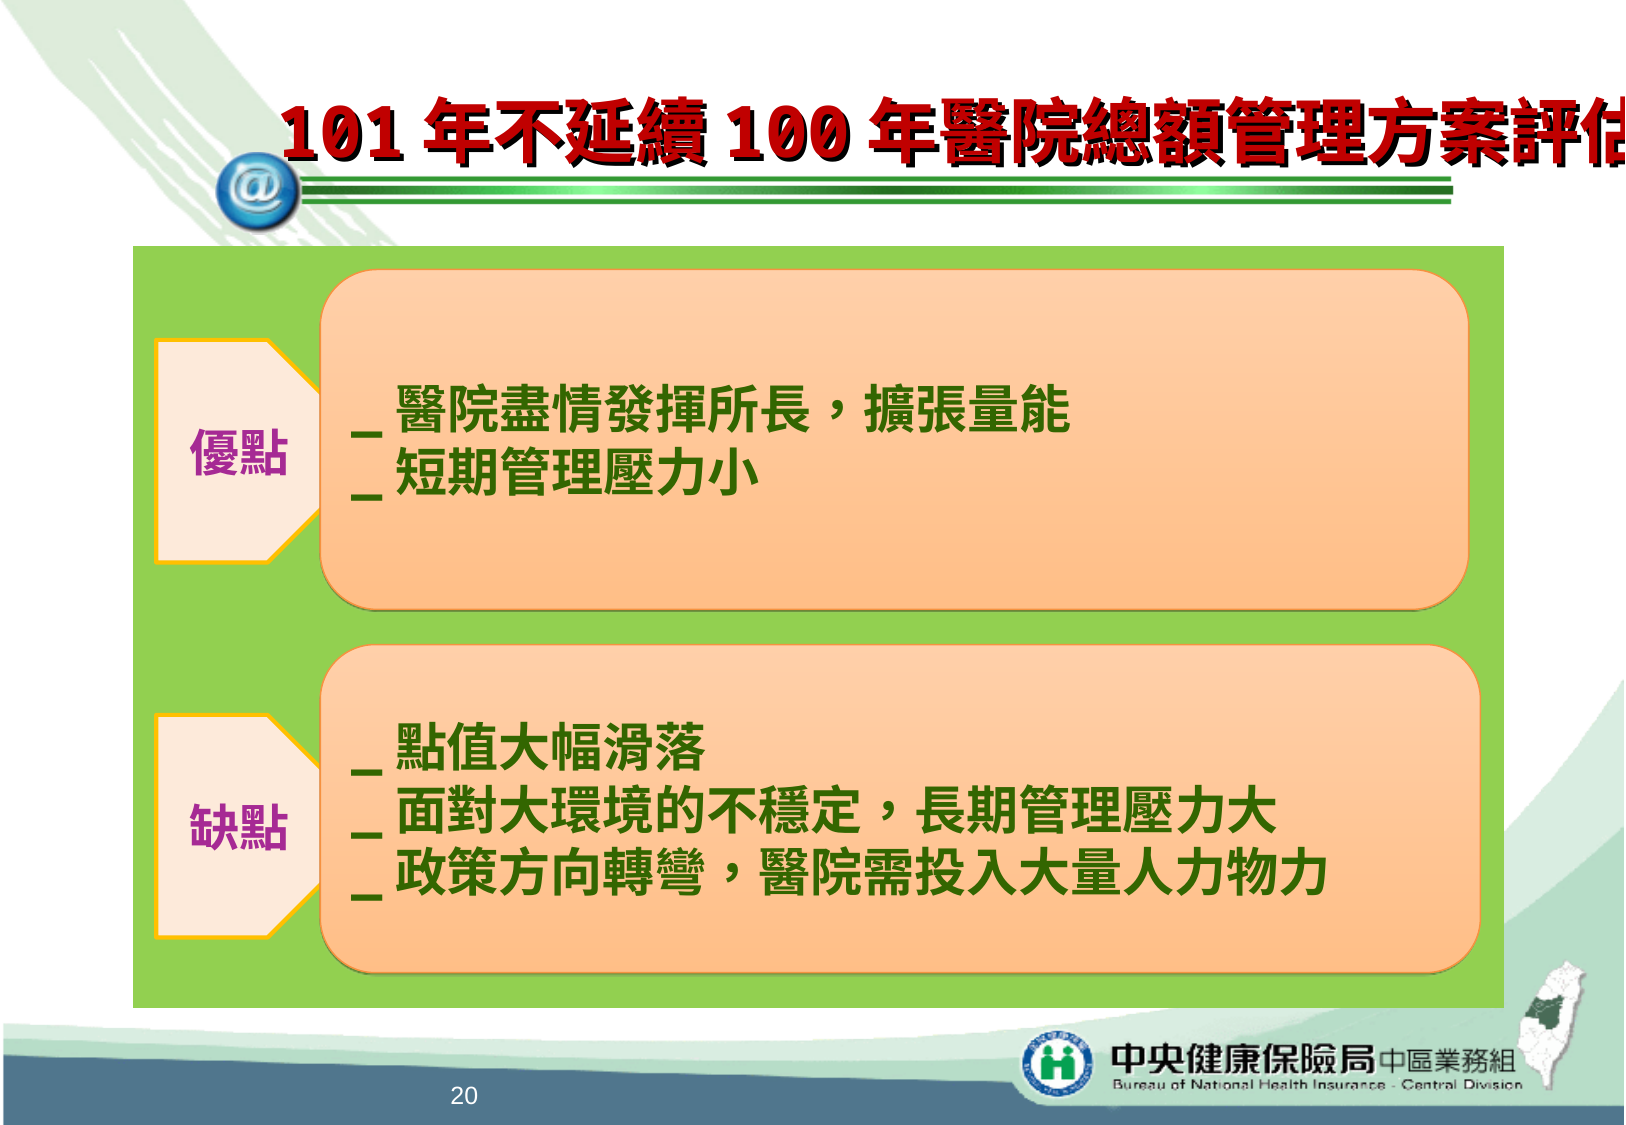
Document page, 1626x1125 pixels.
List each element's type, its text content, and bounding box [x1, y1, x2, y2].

text_box _醫院盡情發揮所長，擴張量能 _短期管理壓力小 [320, 269, 1469, 610]
text_box [133, 246, 1504, 1008]
text_box _點值大幅滑落 _面對大環境的不穩定，長期管理壓力大 _政策方向轉彎，醫院需投入大量人力物力 [320, 644, 1481, 973]
text_box 缺點 [156, 714, 320, 938]
text_box [435, 1065, 815, 1125]
text_box 優點 [156, 339, 320, 563]
text_box 101年不延續100年醫院總額管理方案評估 [261, 35, 1625, 223]
